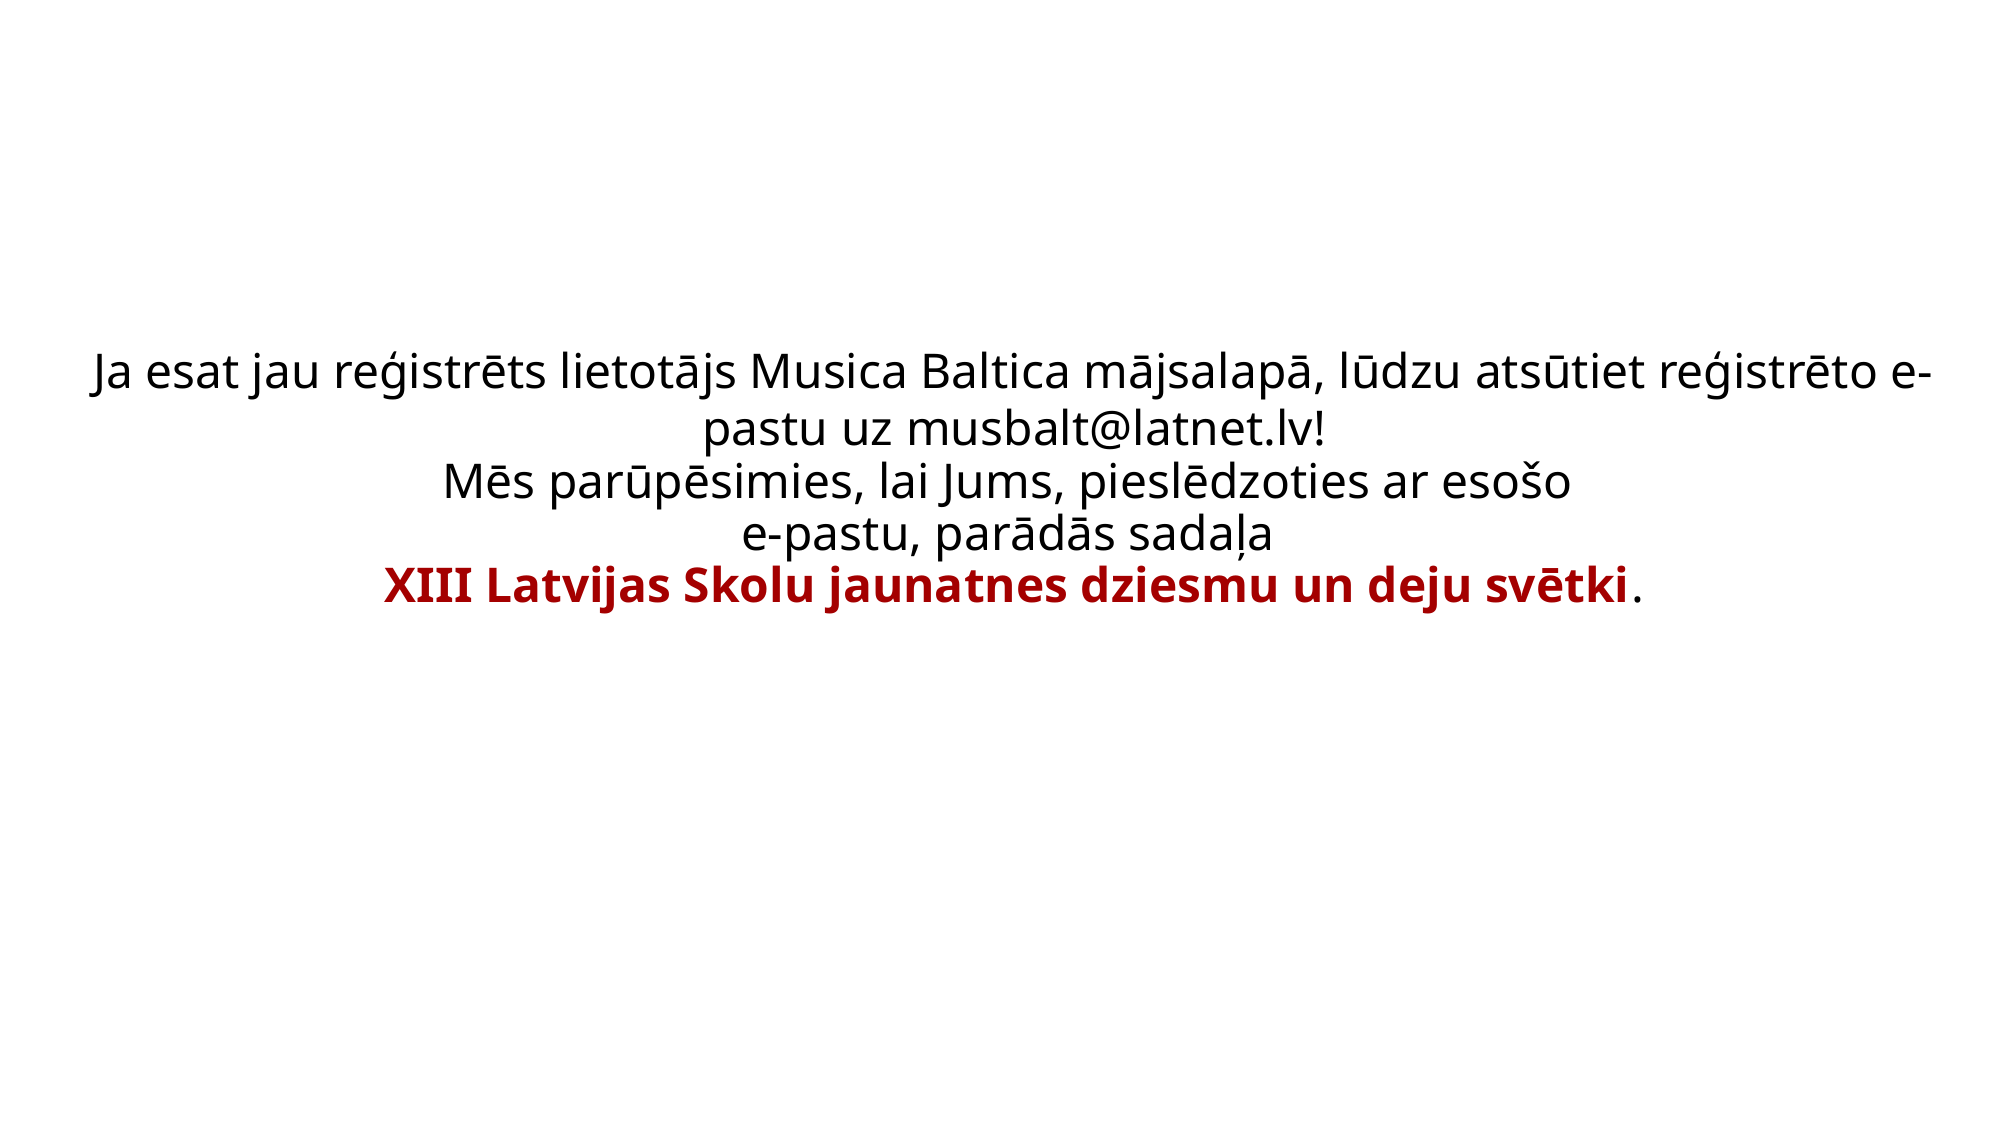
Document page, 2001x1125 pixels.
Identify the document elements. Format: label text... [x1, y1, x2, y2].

title Ja esat jau reģistrēts lietotājs Musica Baltica mājsalapā, lūdzu atsūtiet reģistrēto e-pastu uz musbalt@latnet.lv! Mēs parūpēsimies, lai Jums, pieslēdzoties ar esošo e-pastu, parādās sadaļa XIII Latvijas Skolu jaunatnes dziesmu un deju svētki. [61, 338, 1969, 680]
